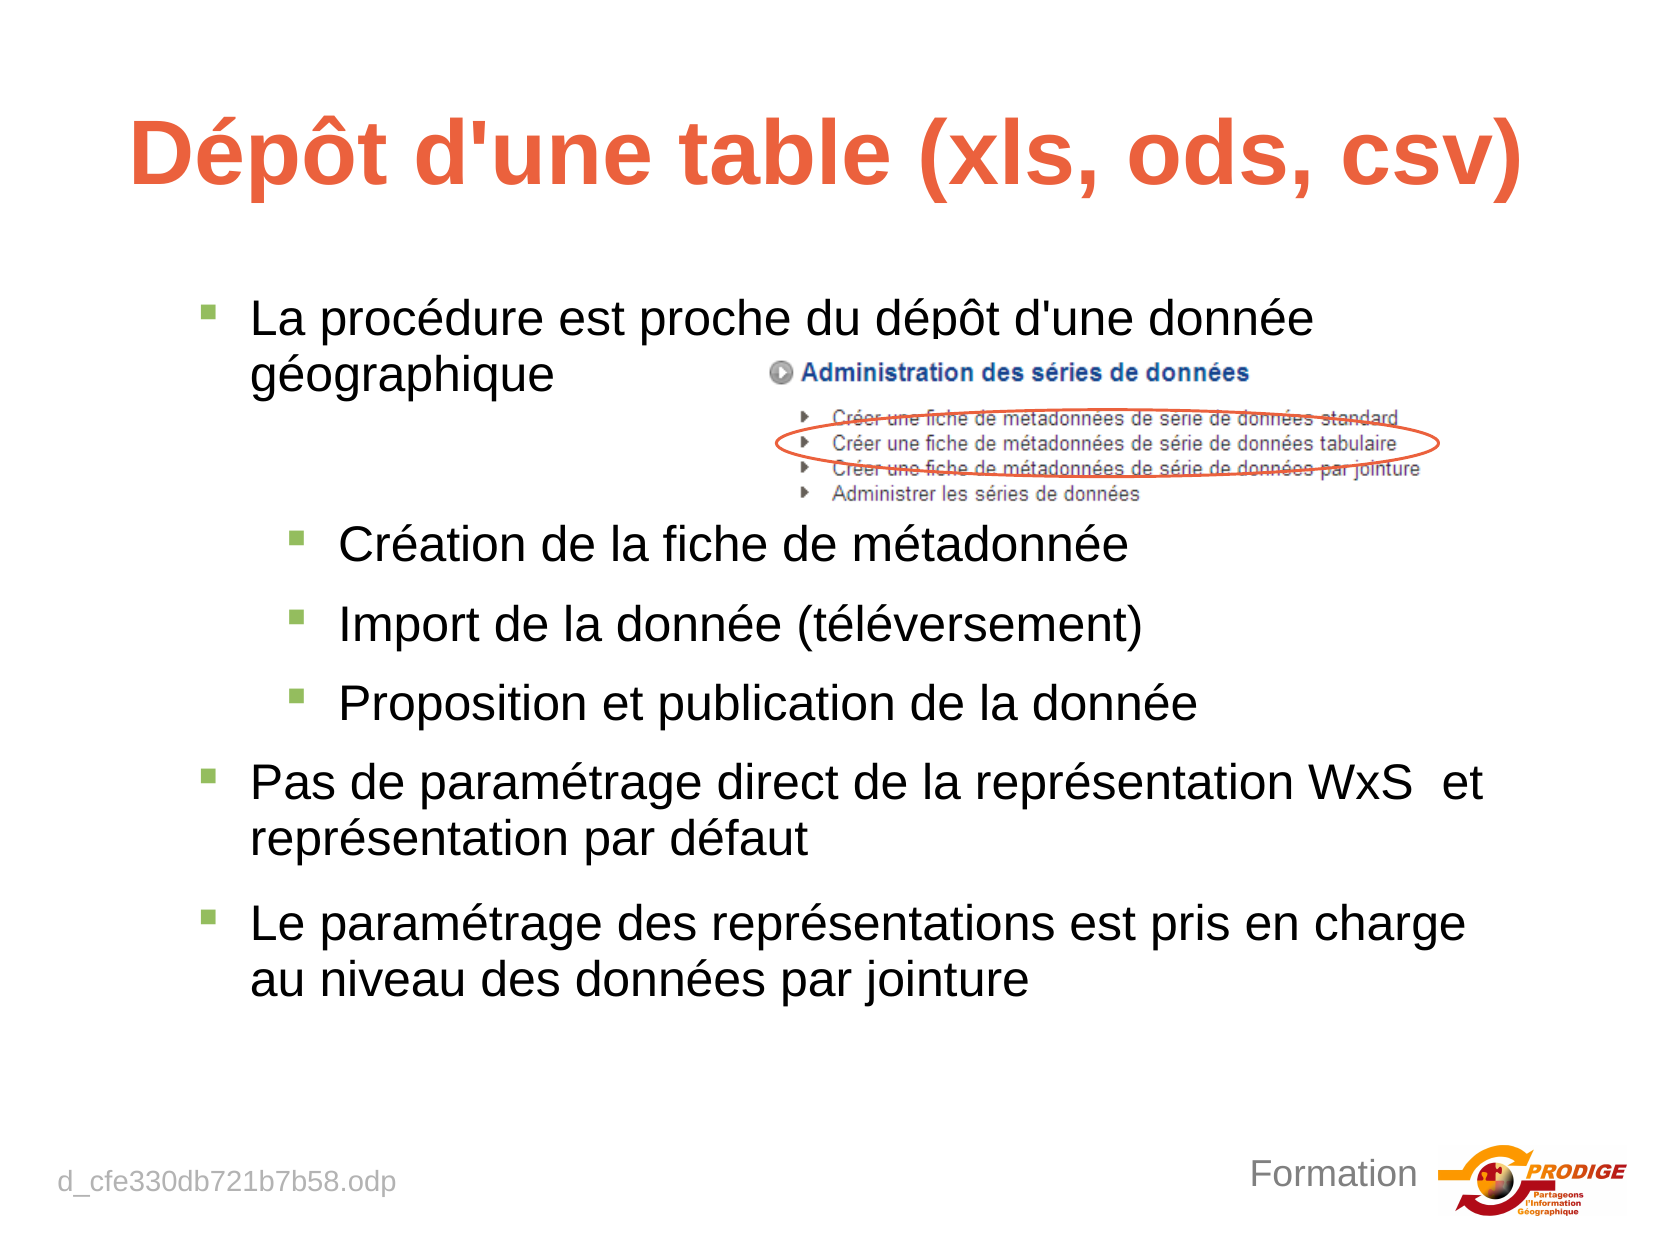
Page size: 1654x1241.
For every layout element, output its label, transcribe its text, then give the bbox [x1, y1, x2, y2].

picture [759, 339, 1441, 520]
list La procédure est proche du dépôt d'une donnée géographique Création de la fiche de métadonnée Import de la donnée (téléversement) Proposition et publication de la donnée Pas de paramétrage direct de la représentation WxS et représentation par défaut Le paramétrage des représentations est pris en charge au niveau des données par jointure [179, 290, 1509, 1094]
title Dépôt d'une table (xls, ods, csv) [82, 56, 1571, 250]
picture [1438, 1145, 1627, 1216]
